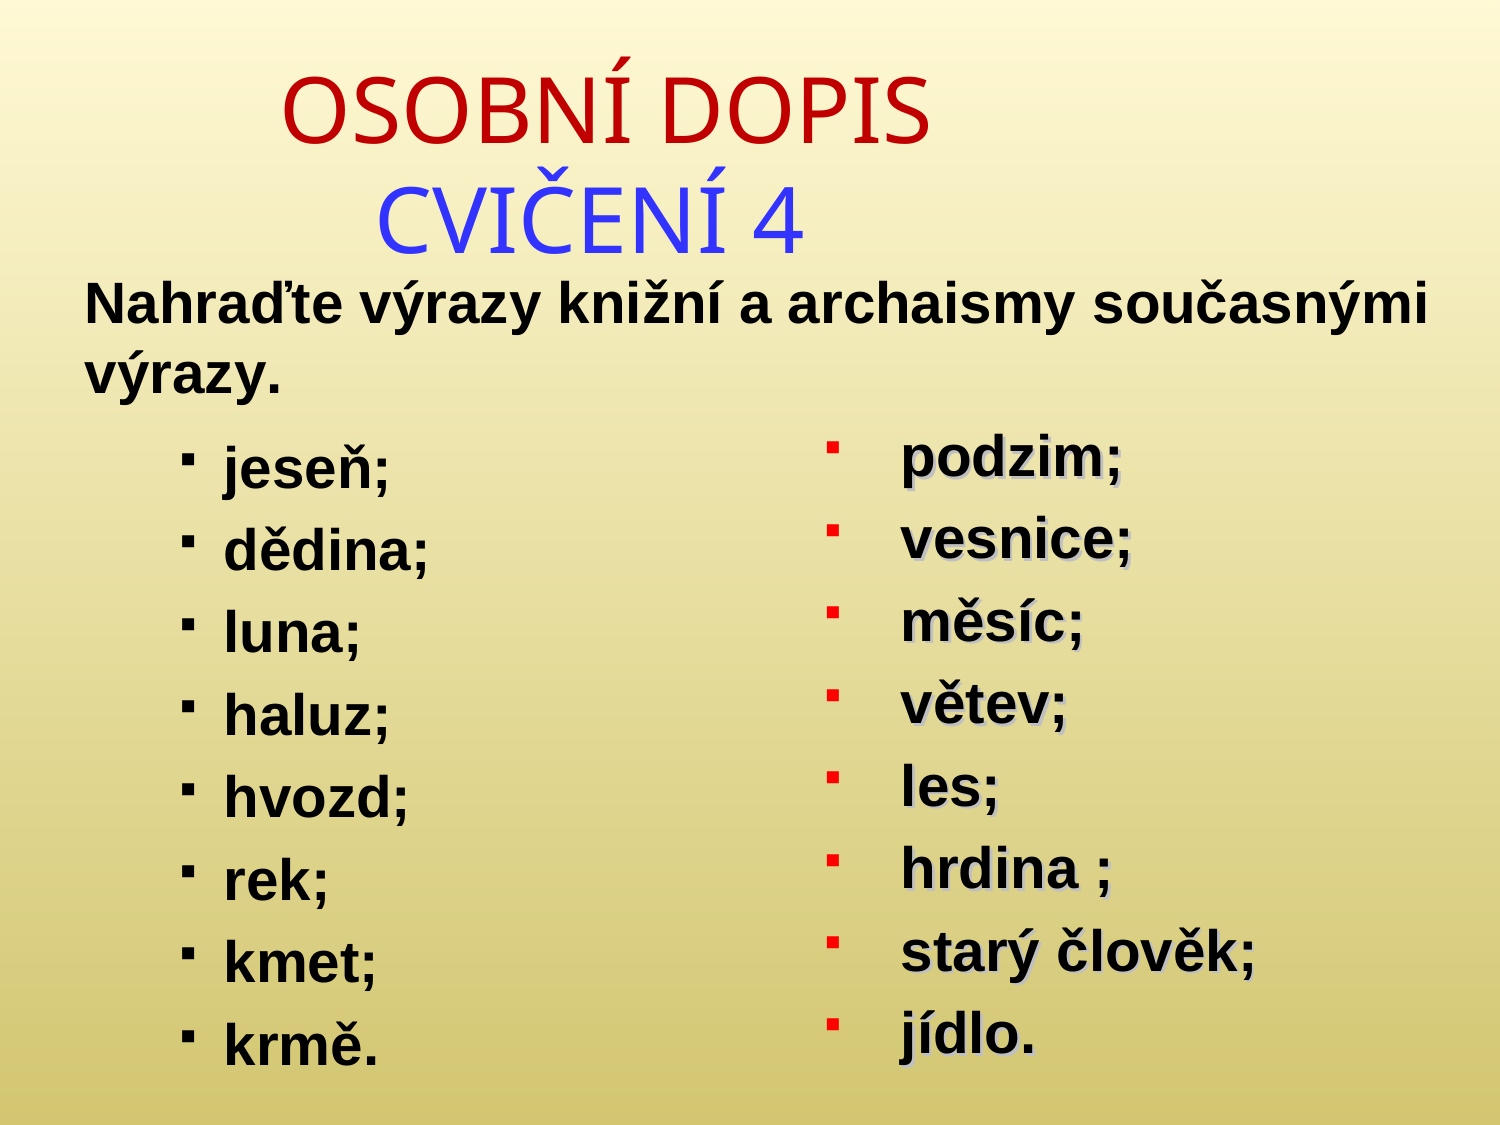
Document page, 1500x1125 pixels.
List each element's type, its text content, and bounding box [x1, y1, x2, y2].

list podzim; vesnice; měsíc; větev; les; hrdina ; starý člověk; jídlo. [808, 414, 1301, 1125]
list jeseň; dědina; luna; haluz; hvozd; rek; kmet; krmě. [164, 414, 676, 1125]
title OSOBNÍ DOPIS CVIČENÍ 4 [74, 0, 1300, 257]
text_box Nahraďte výrazy knižní a archaismy současnými výrazy. [70, 257, 1477, 414]
